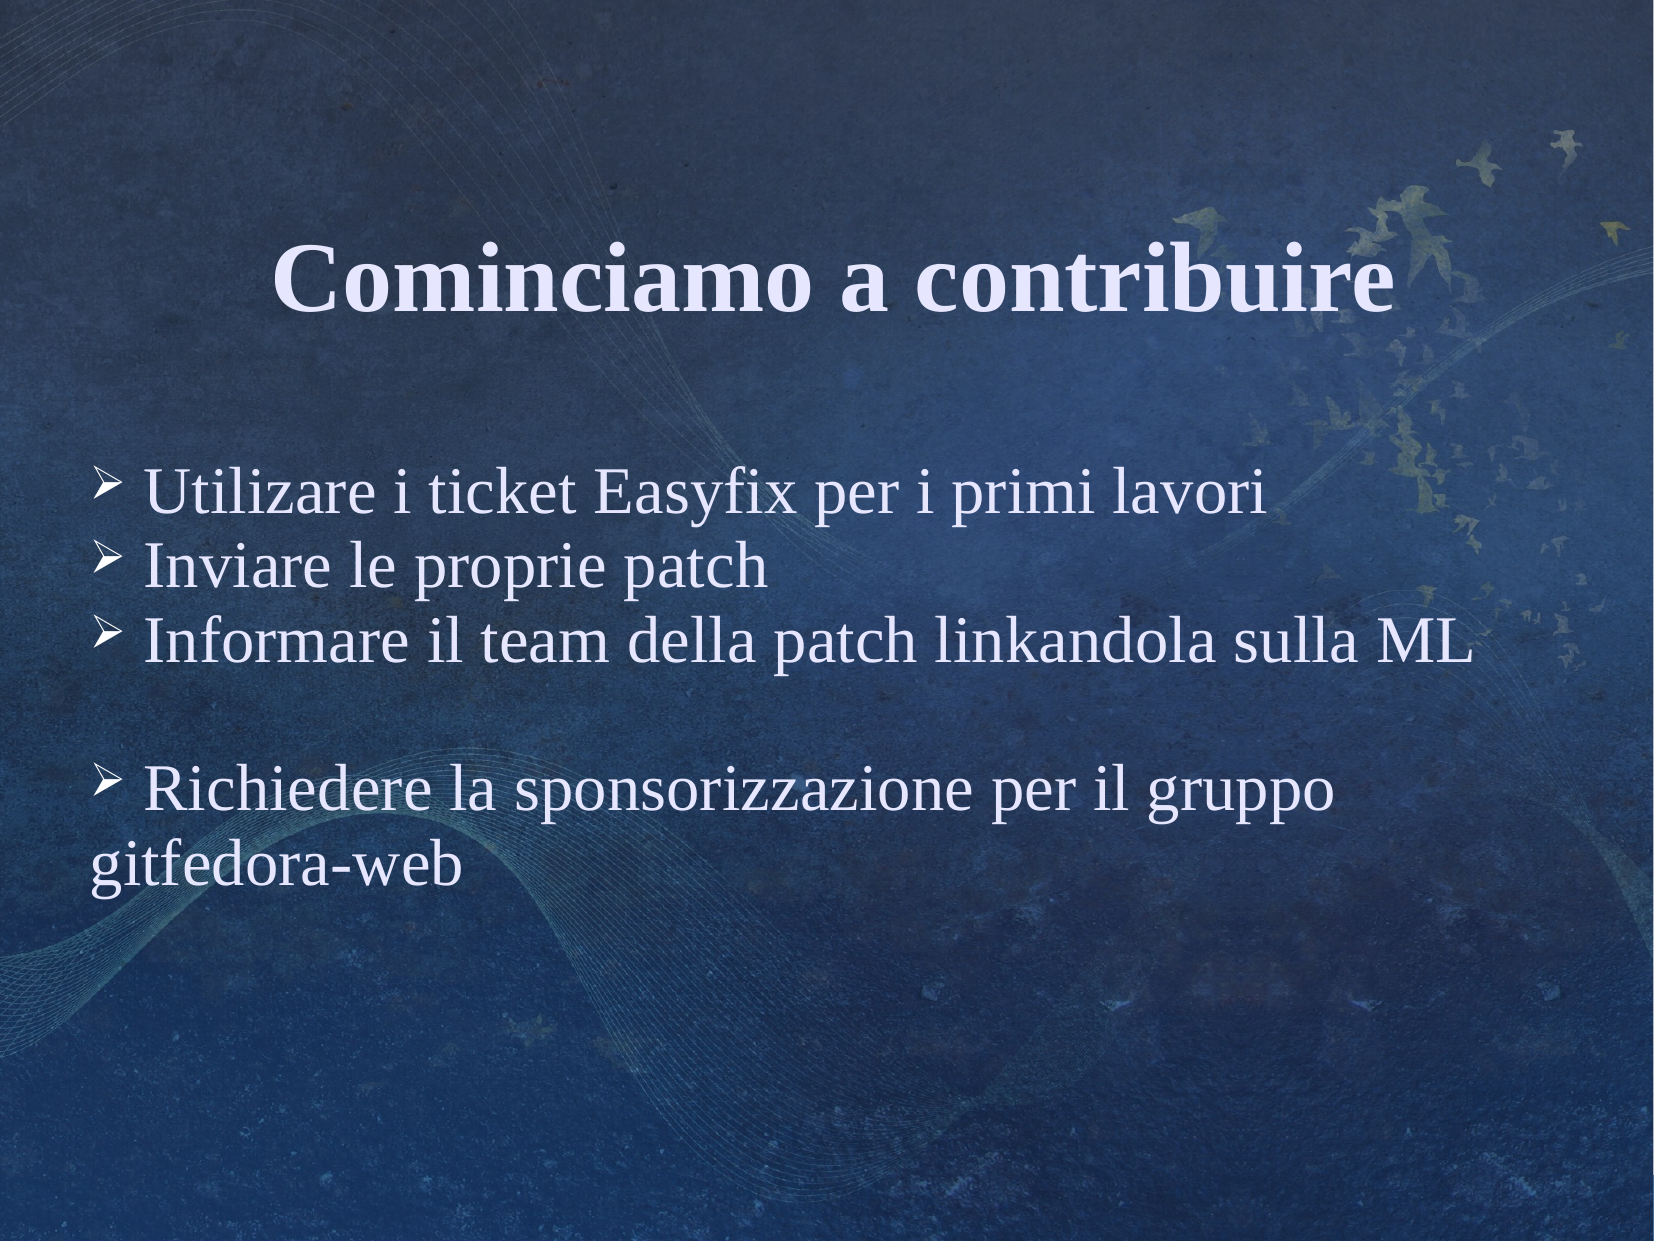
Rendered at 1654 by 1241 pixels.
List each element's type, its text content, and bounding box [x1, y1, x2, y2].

text_box Cominciamo a contribuire Utilizare i ticket Easyfix per i primi lavori Inviare le proprie patch Informare il team della patch linkandola sulla ML Richiedere la sponsorizzazione per il gruppo gitfedora-web [89, 100, 1578, 1015]
picture [0, 0, 1654, 1241]
